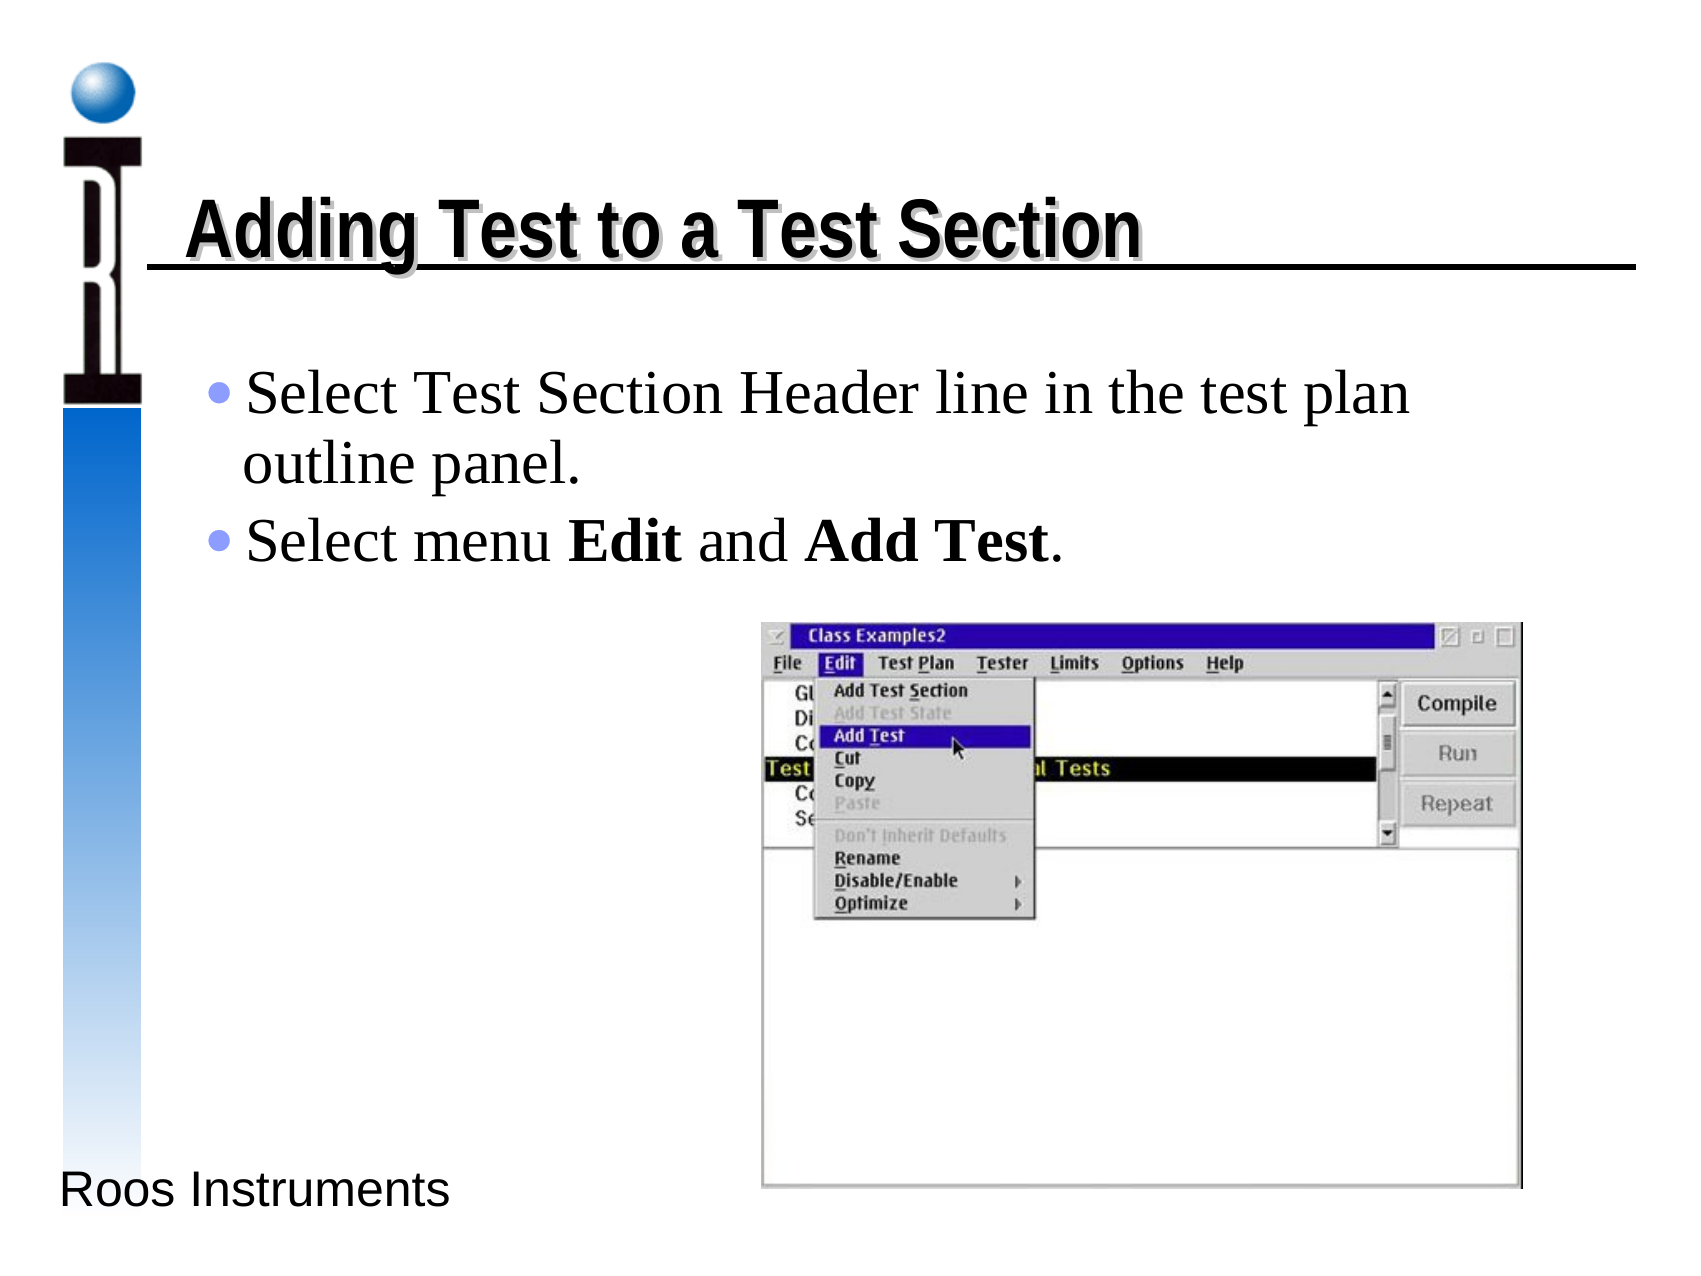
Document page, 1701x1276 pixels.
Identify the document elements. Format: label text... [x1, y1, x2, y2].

picture [59, 58, 147, 411]
text_box Adding Test to a Test Section [184, 92, 1539, 274]
picture [761, 622, 1523, 1189]
text_box Select Test Section Header line in the test plan outline panel. Select menu Edit and Add Test. [192, 358, 1550, 579]
